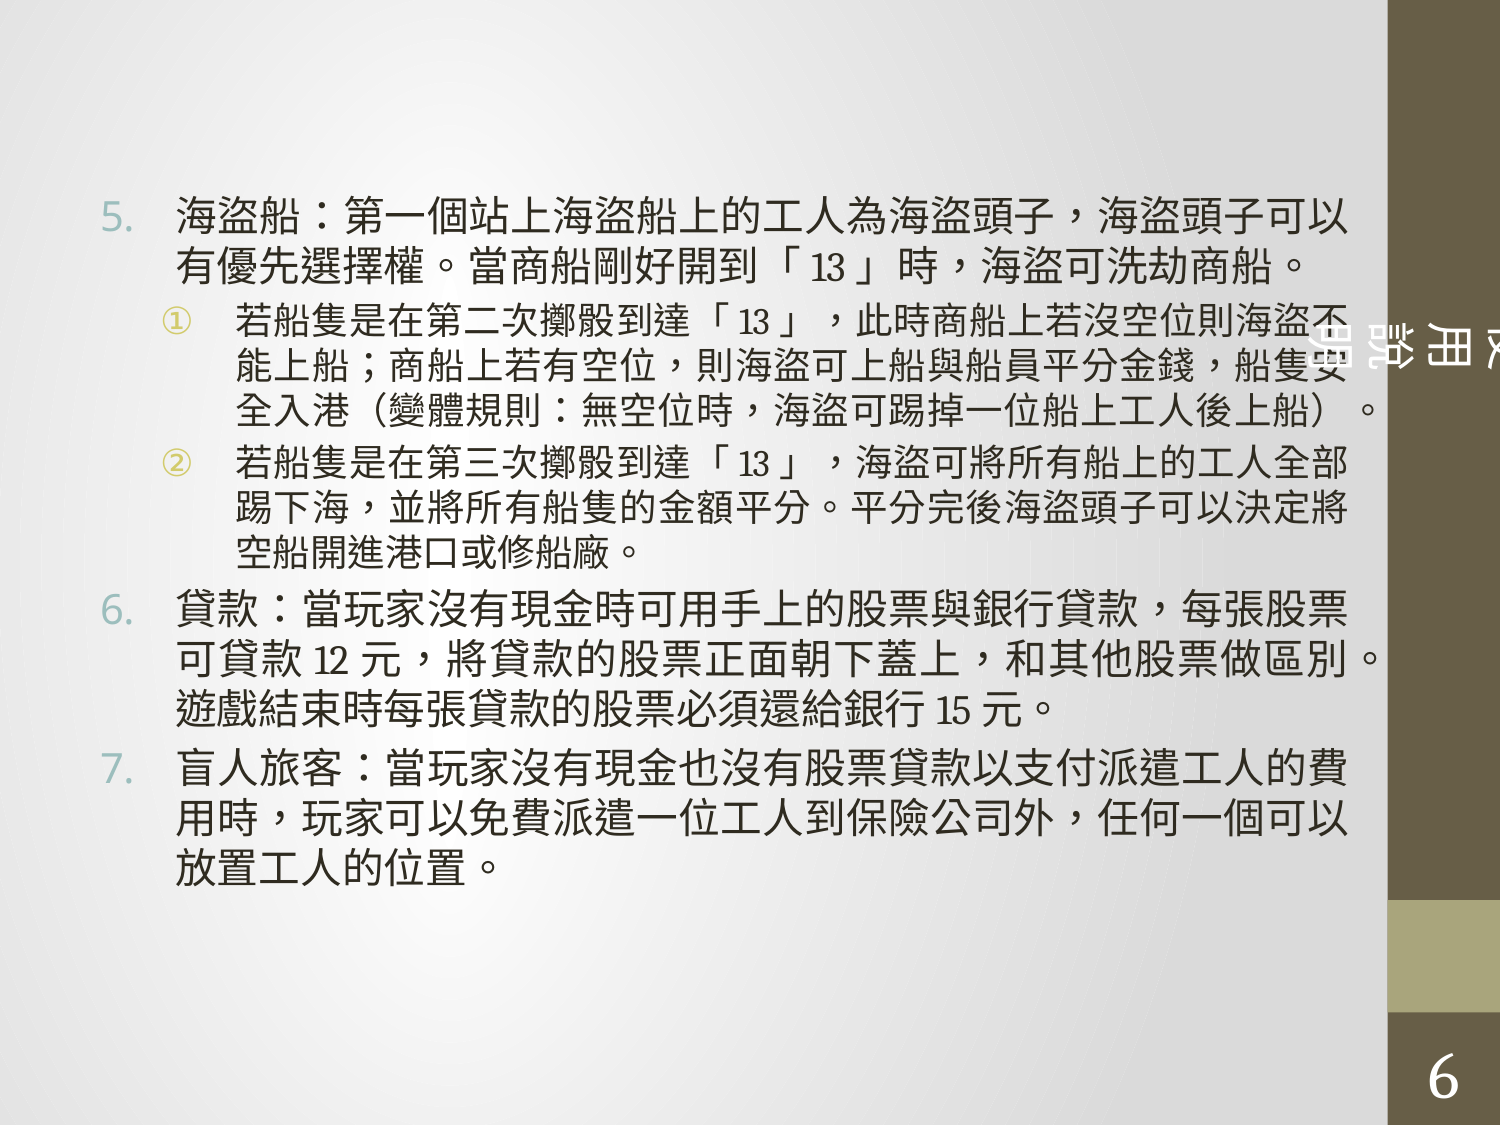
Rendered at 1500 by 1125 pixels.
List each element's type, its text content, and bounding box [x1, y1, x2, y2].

list 海盜船：第一個站上海盜船上的工人為海盜頭子，海盜頭子可以有優先選擇權。當商船剛好開到「13」時，海盜可洗劫商船。 若船隻是在第二次擲骰到達「13」，此時商船上若沒空位則海盜不能上船；商船上若有空位，則海盜可上船與船員平分金錢，船隻安全入港（變體規則：無空位時，海盜可踢掉一位船上工人後上船）。 若船隻是在第三次擲骰到達「13」，海盜可將所有船上的工人全部踢下海，並將所有船隻的金額平分。平分完後海盜頭子可以決定將空船開進港口或修船廠。 貸款：當玩家沒有現金時可用手上的股票與銀行貸款，每張股票可貸款12元，將貸款的股票正面朝下蓋上，和其他股票做區別。遊戲結束時每張貸款的股票必須還給銀行15元。 盲人旅客：當玩家沒有現金也沒有股票貸款以支付派遣工人的費用時，玩家可以免費派遣一位工人到保險公司外，任何一個可以放置工人的位置。 [17, 62, 1365, 1019]
text_box 馬尼拉 使用說明 [1392, 0, 1484, 705]
text_box 6 [1387, 1023, 1500, 1119]
